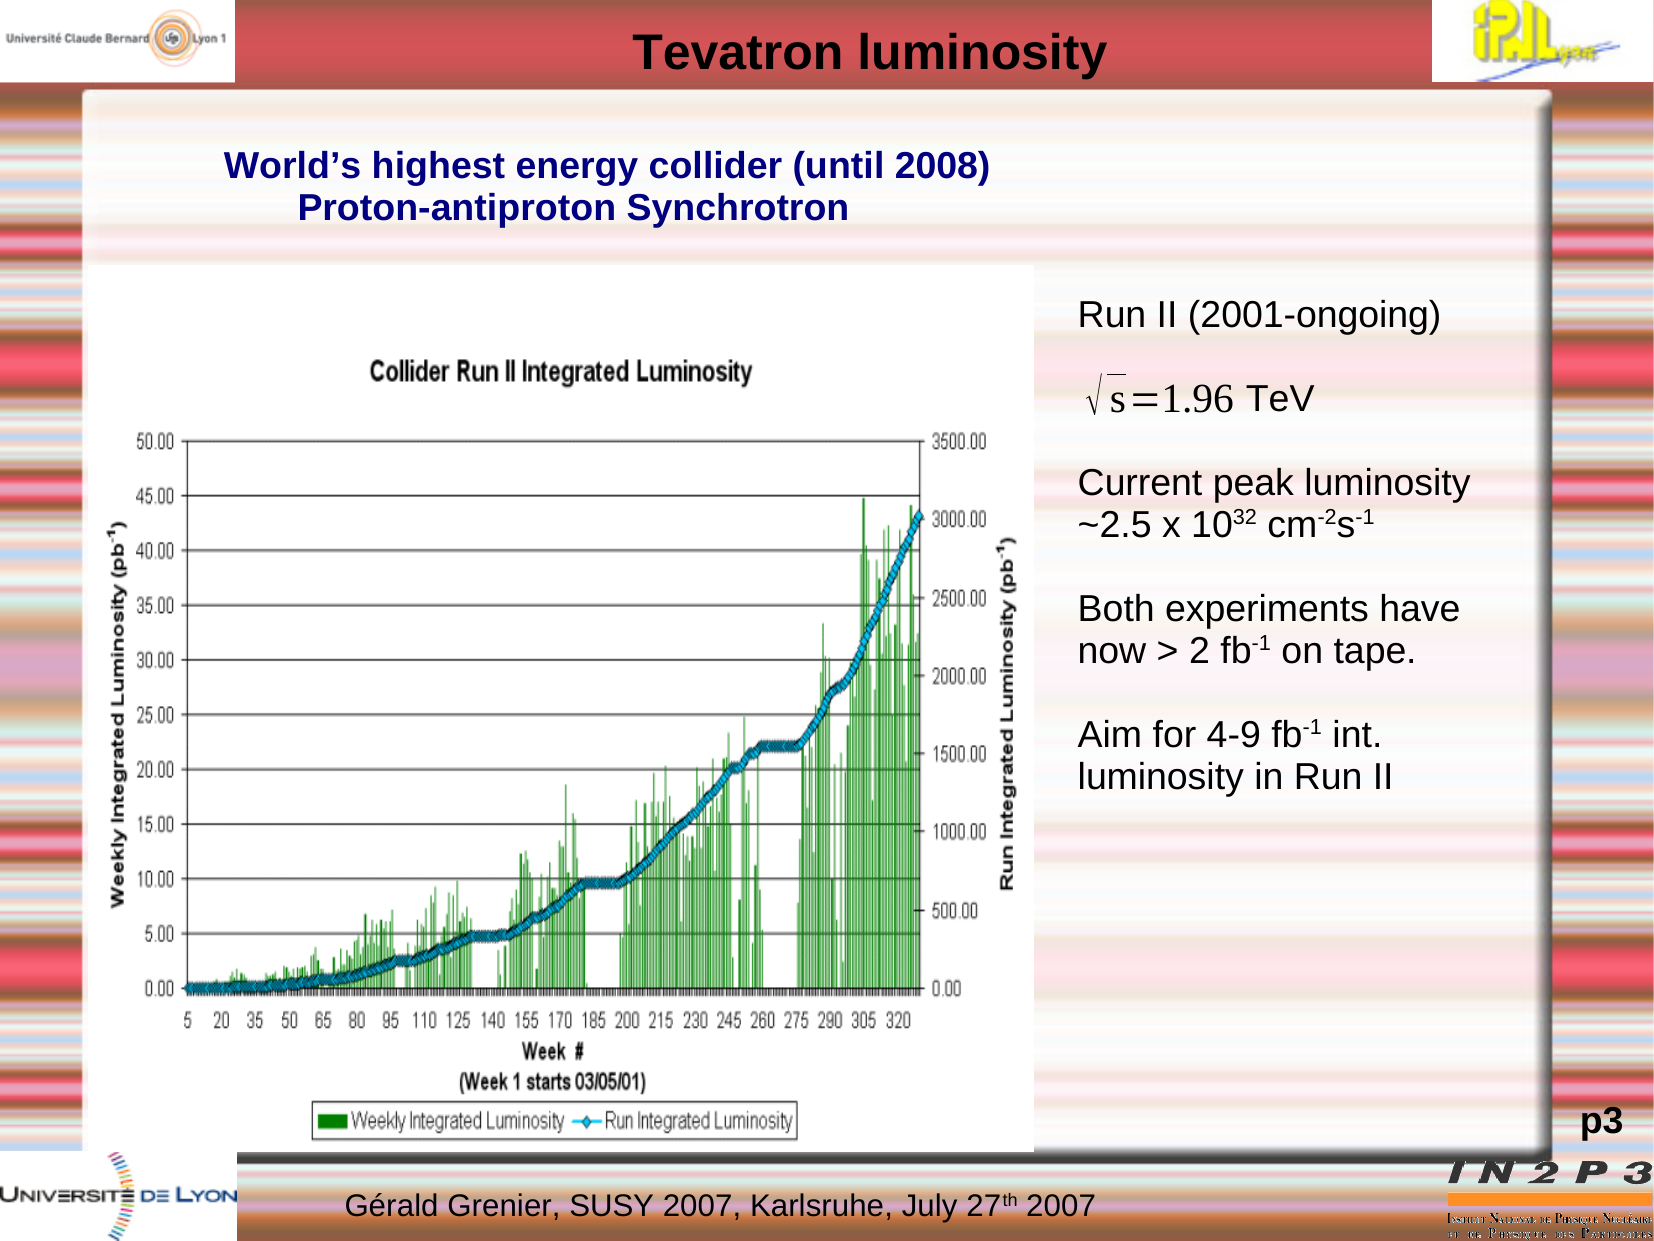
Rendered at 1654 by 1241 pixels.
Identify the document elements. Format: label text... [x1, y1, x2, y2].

text_box Run II (2001-ongoing) TeV Current peak luminosity ~2.5 x 1032 cm-2s-1 Both experiments have now > 2 fb-1 on tape. Aim for 4-9 fb-1 int. luminosity in Run II [1062, 285, 1512, 810]
text_box Tevatron luminosity [617, 16, 1123, 89]
text_box World’s highest energy collider (until 2008) Proton-antiproton Synchrotron [208, 137, 1063, 239]
chart [1078, 372, 1241, 423]
picture [0, 0, 1654, 1241]
text_box [1512, 531, 1654, 603]
